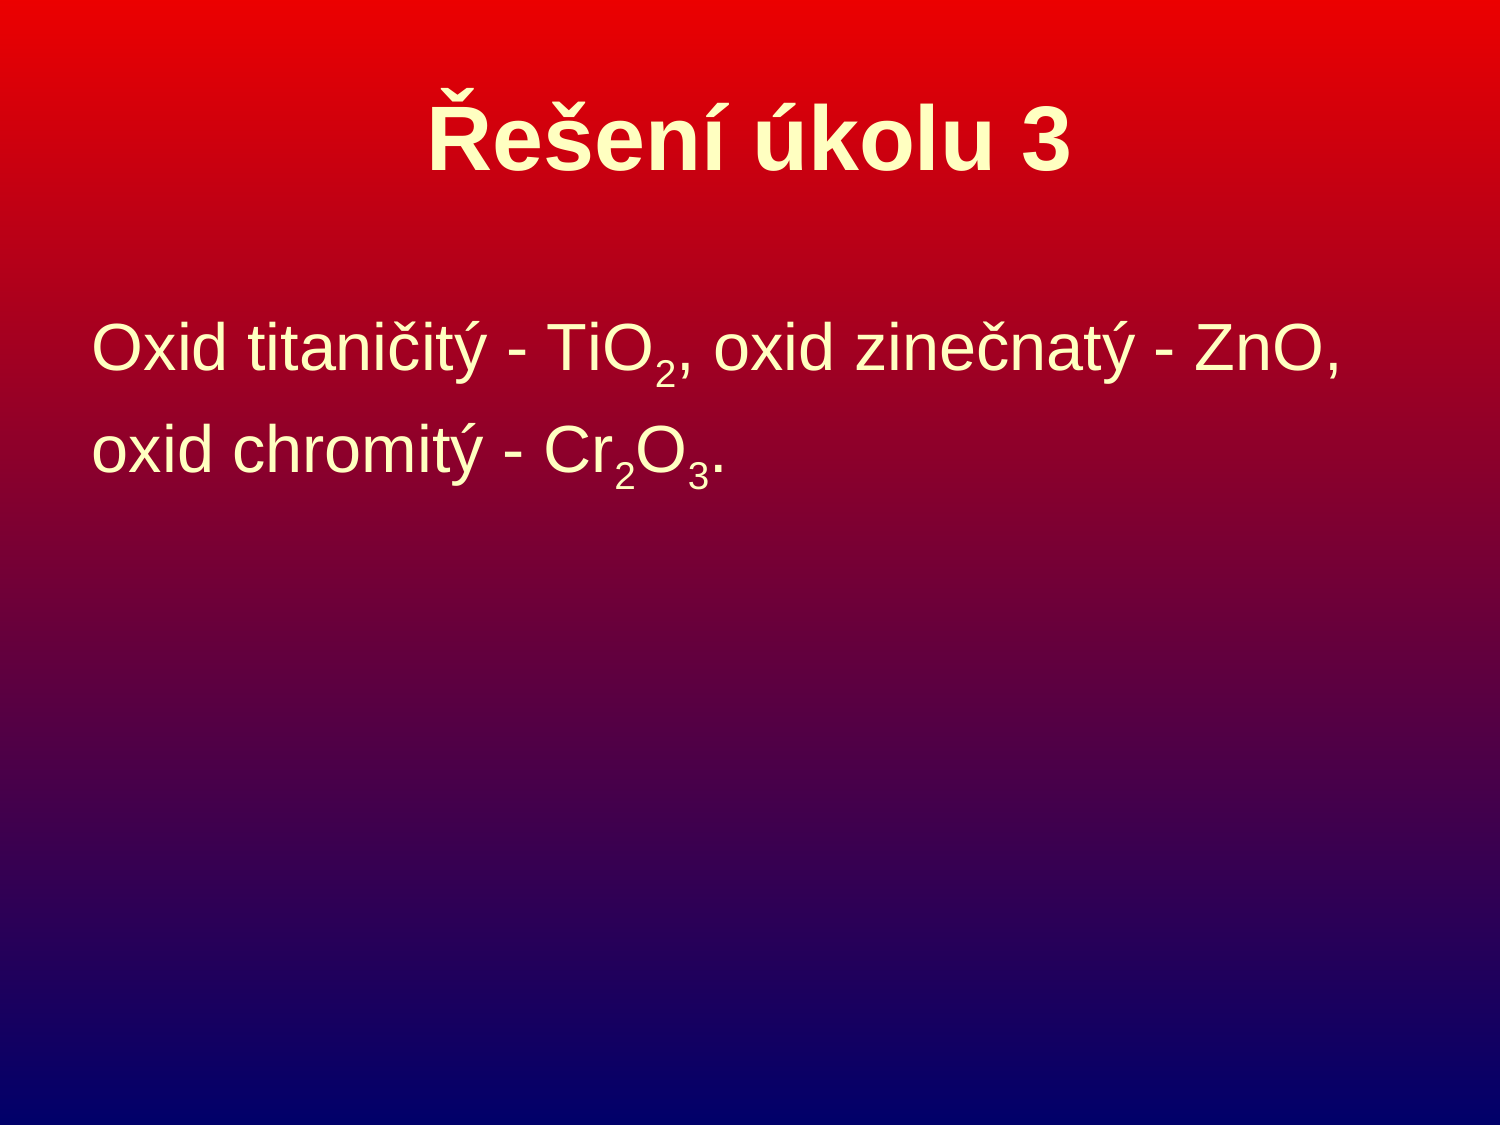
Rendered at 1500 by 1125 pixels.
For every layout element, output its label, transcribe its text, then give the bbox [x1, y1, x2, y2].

list Oxid titaničitý - TiO2, oxid zinečnatý - ZnO, oxid chromitý - Cr2O3. [76, 302, 1427, 544]
title Řešení úkolu 3 [75, 45, 1426, 233]
